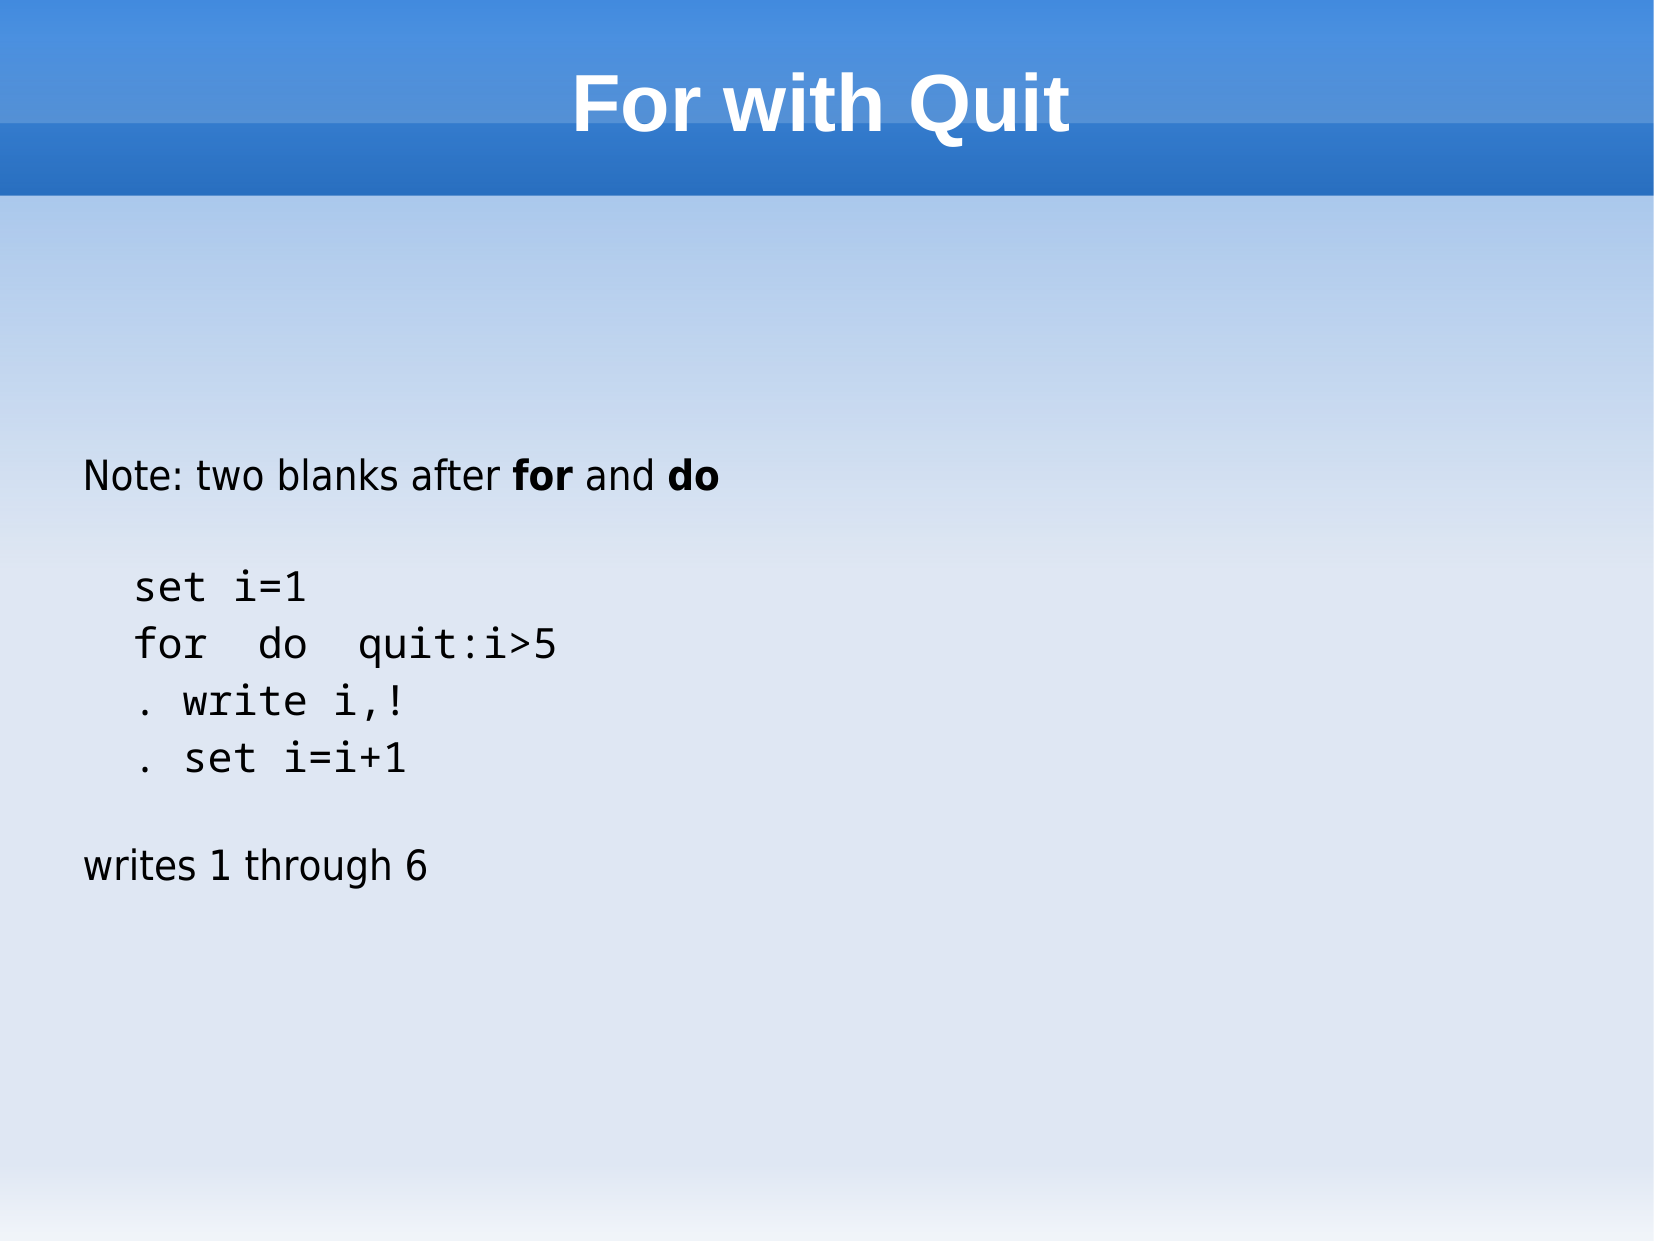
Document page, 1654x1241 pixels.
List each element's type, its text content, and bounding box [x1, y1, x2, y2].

title For with Quit [76, 0, 1565, 208]
picture [0, 0, 1654, 1241]
subtitle Note: two blanks after for and do set i=1 for do quit:i>5 . write i,! . set i=i+1 writes 1 through 6 [82, 290, 1571, 1109]
